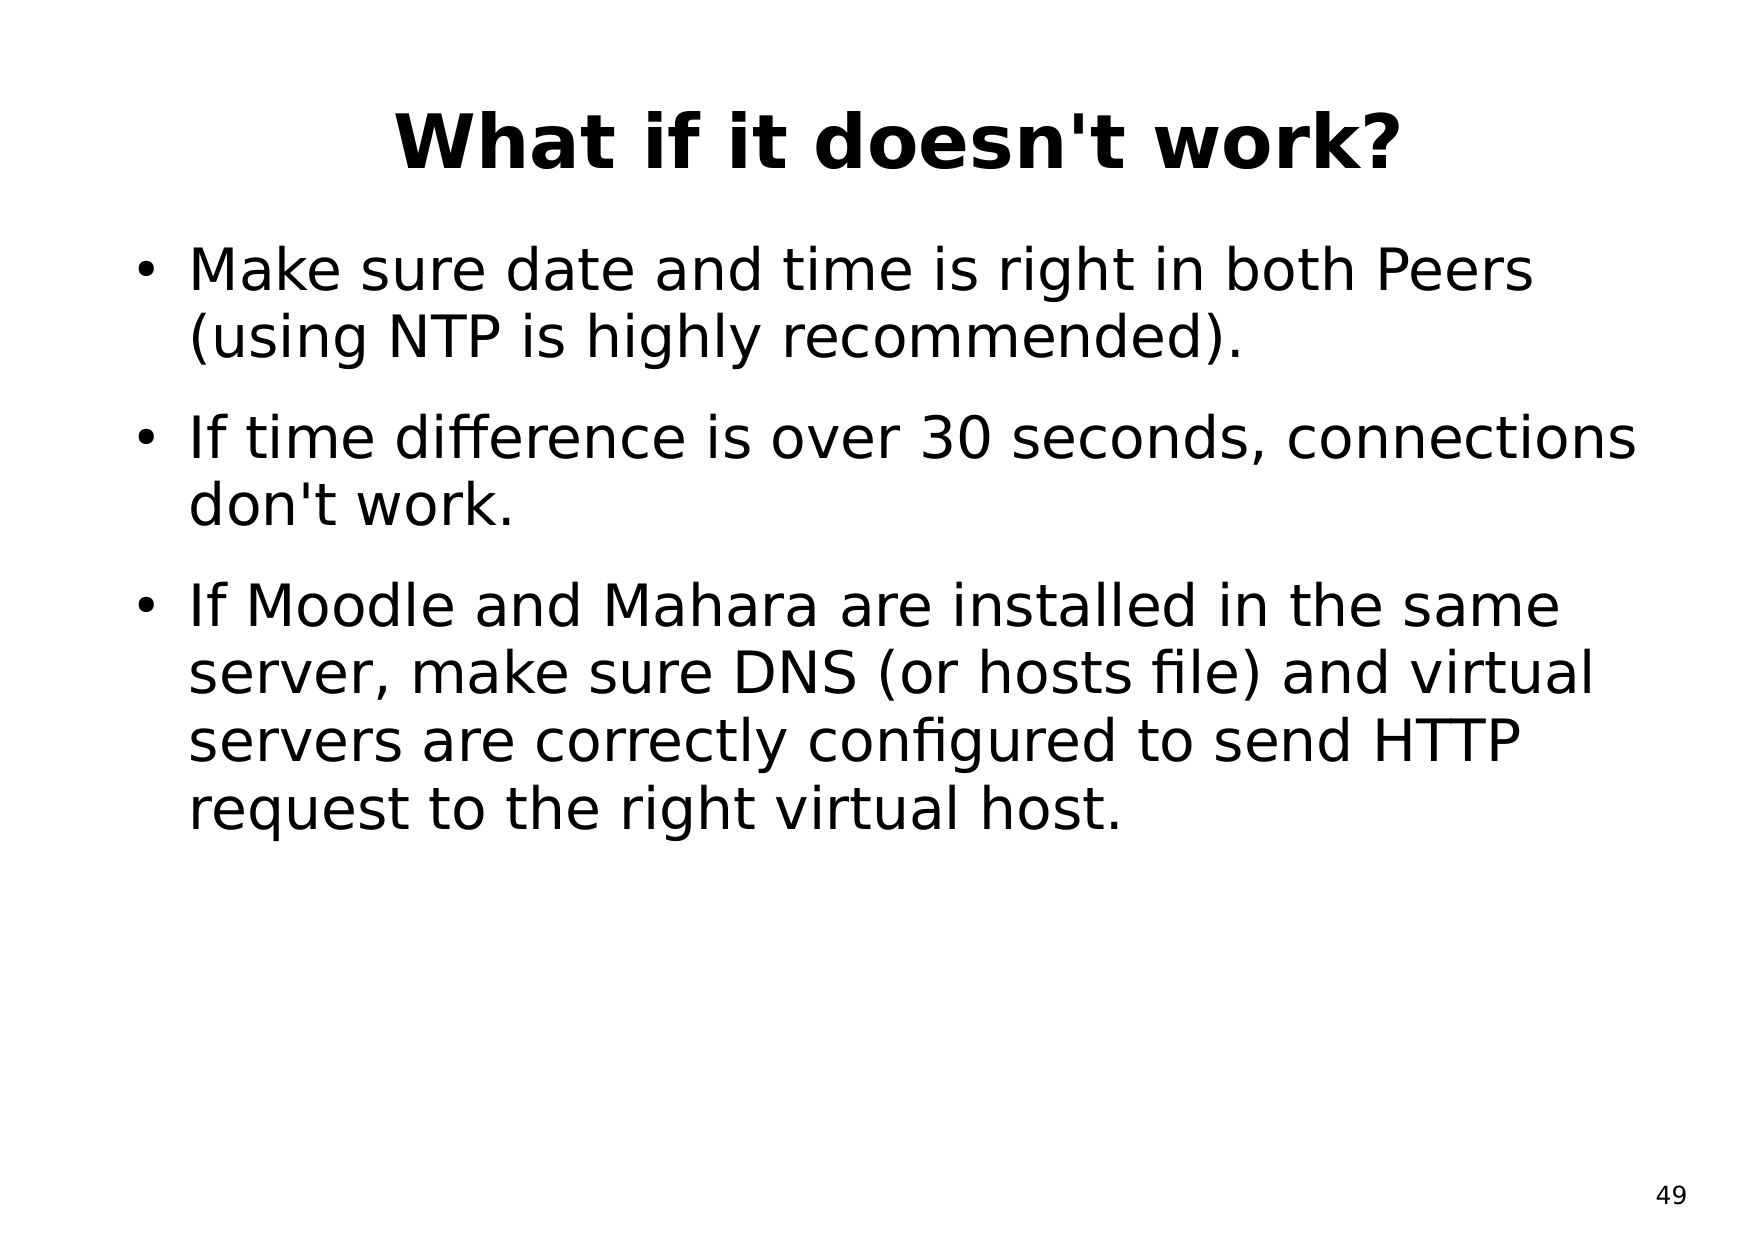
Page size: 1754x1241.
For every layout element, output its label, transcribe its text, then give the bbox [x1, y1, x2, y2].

title What if it doesn't work? [59, 34, 1713, 242]
list Make sure date and time is right in both Peers (using NTP is highly recommended). If time difference is over 30 seconds, connections don't work. If Moodle and Mahara are installed in the same server, make sure DNS (or hosts file) and virtual servers are correctly configured to send HTTP request to the right virtual host. [118, 236, 1654, 1055]
